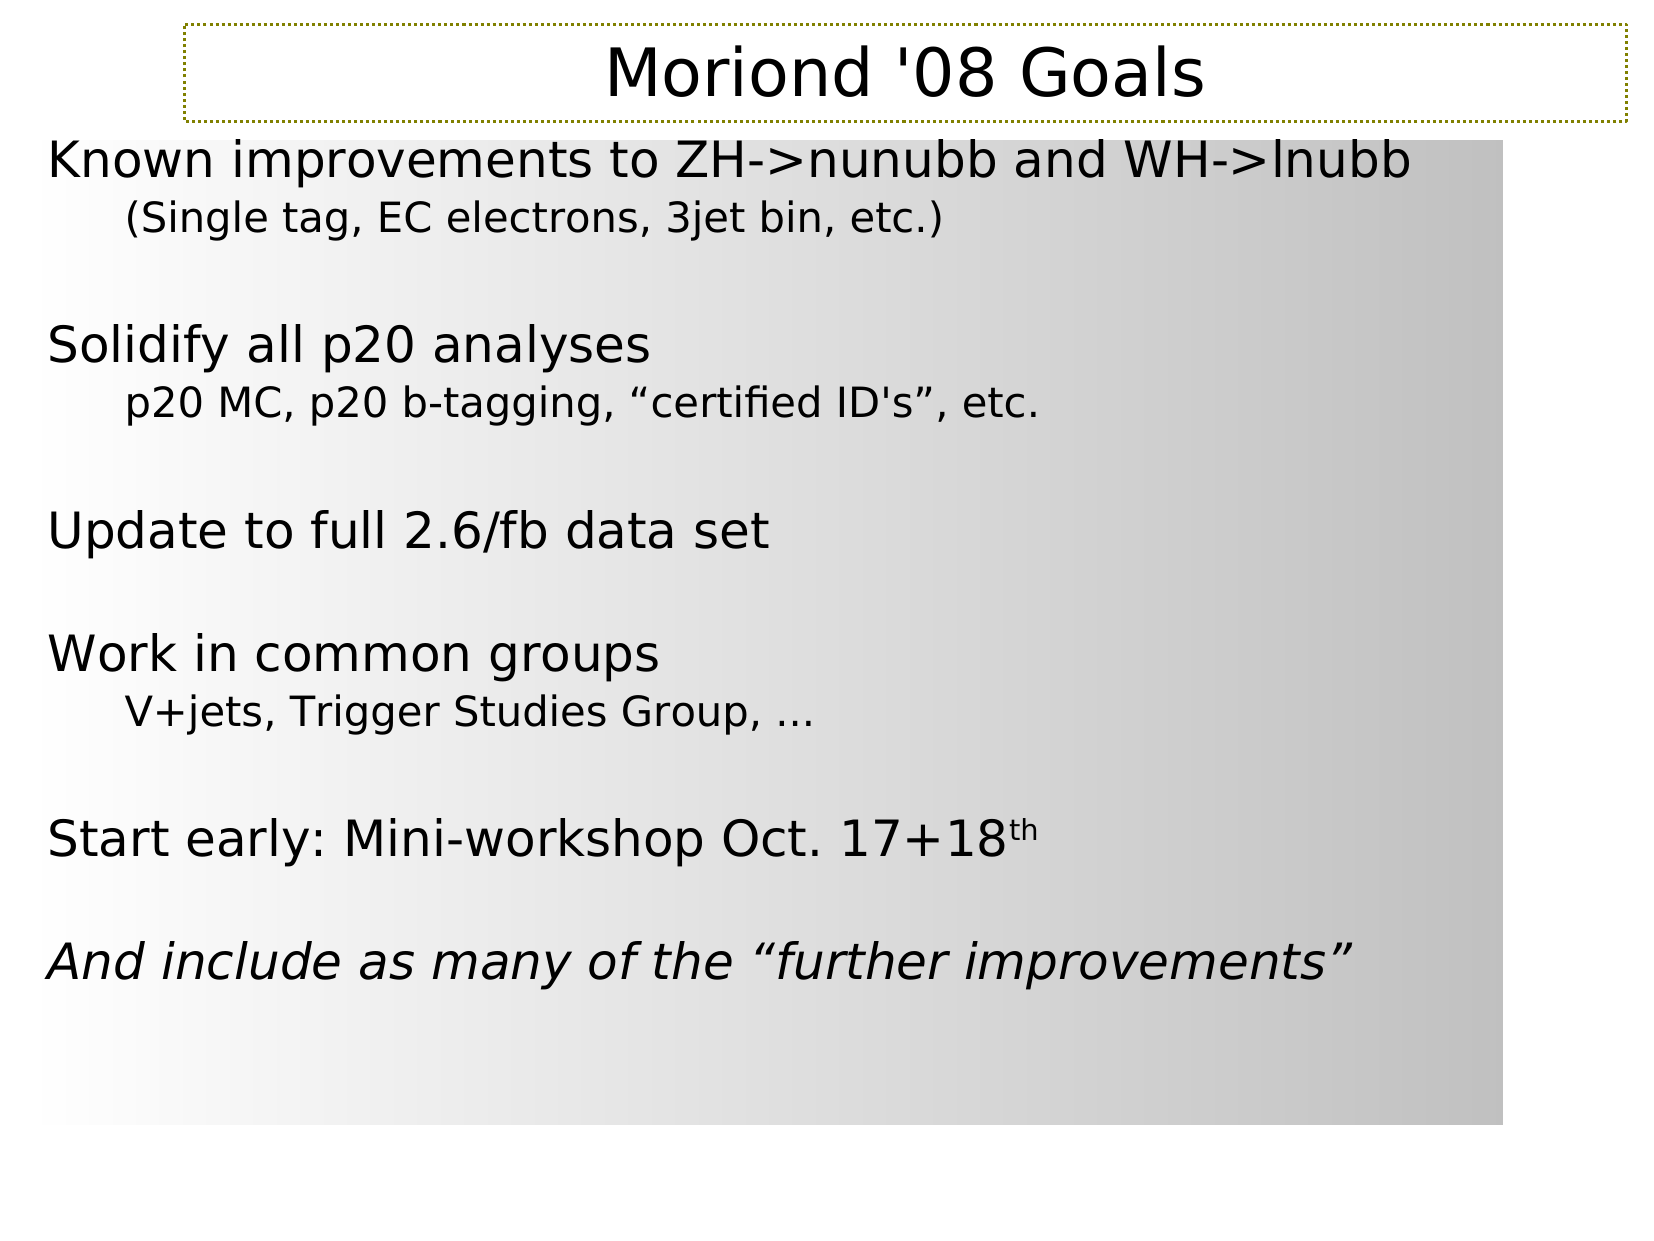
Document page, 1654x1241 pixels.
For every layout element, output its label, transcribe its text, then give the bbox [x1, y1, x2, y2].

list Known improvements to ZH->nunubb and WH->lnubb (Single tag, EC electrons, 3jet bin, etc.) Solidify all p20 analyses p20 MC, p20 b-tagging, “certified ID's”, etc. Update to full 2.6/fb data set Work in common groups V+jets, Trigger Studies Group, ... Start early: Mini-workshop Oct. 17+18th And include as many of the “further improvements” [30, 140, 1503, 1125]
title Moriond '08 Goals [184, 24, 1627, 122]
